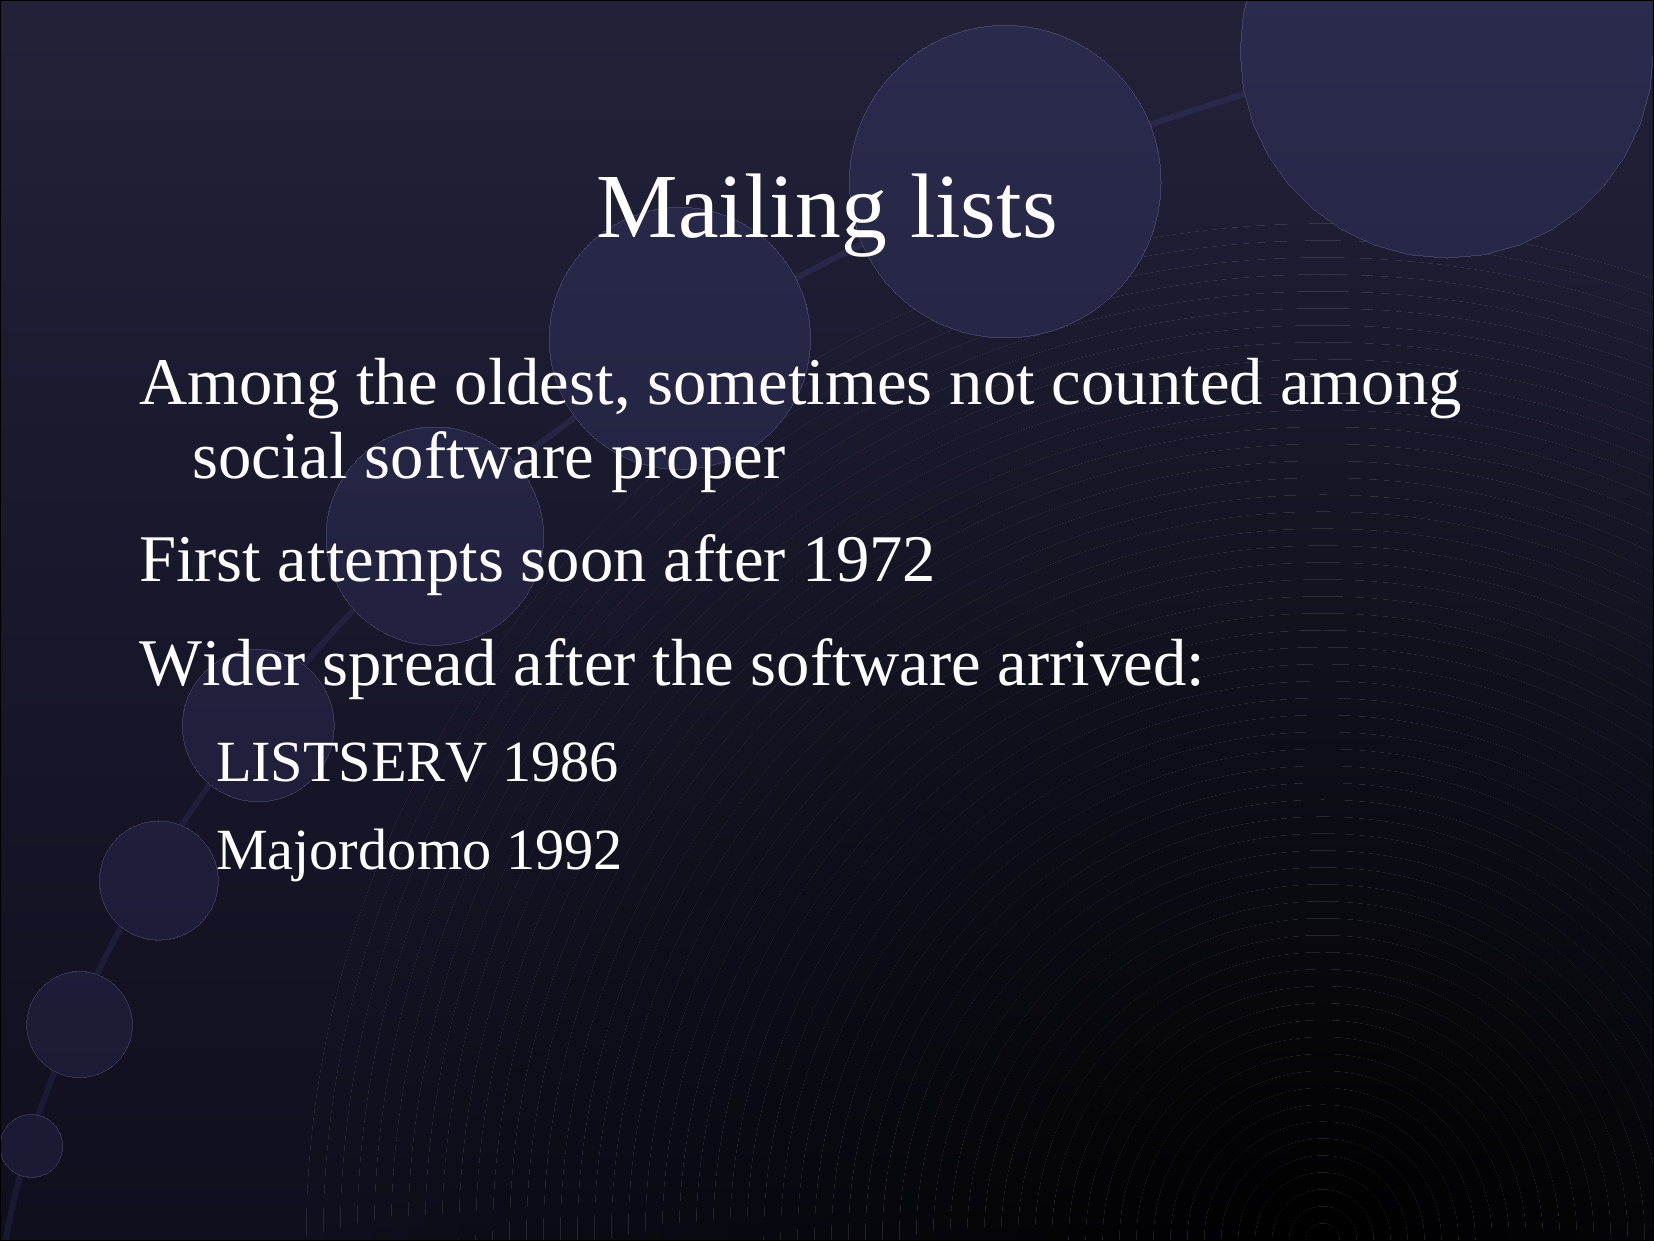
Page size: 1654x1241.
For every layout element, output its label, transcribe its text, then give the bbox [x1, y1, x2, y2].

title Mailing lists [121, 102, 1534, 311]
list Among the oldest, sometimes not counted among social software proper First attempts soon after 1972 Wider spread after the software arrived: LISTSERV 1986 Majordomo 1992 [121, 344, 1534, 1127]
